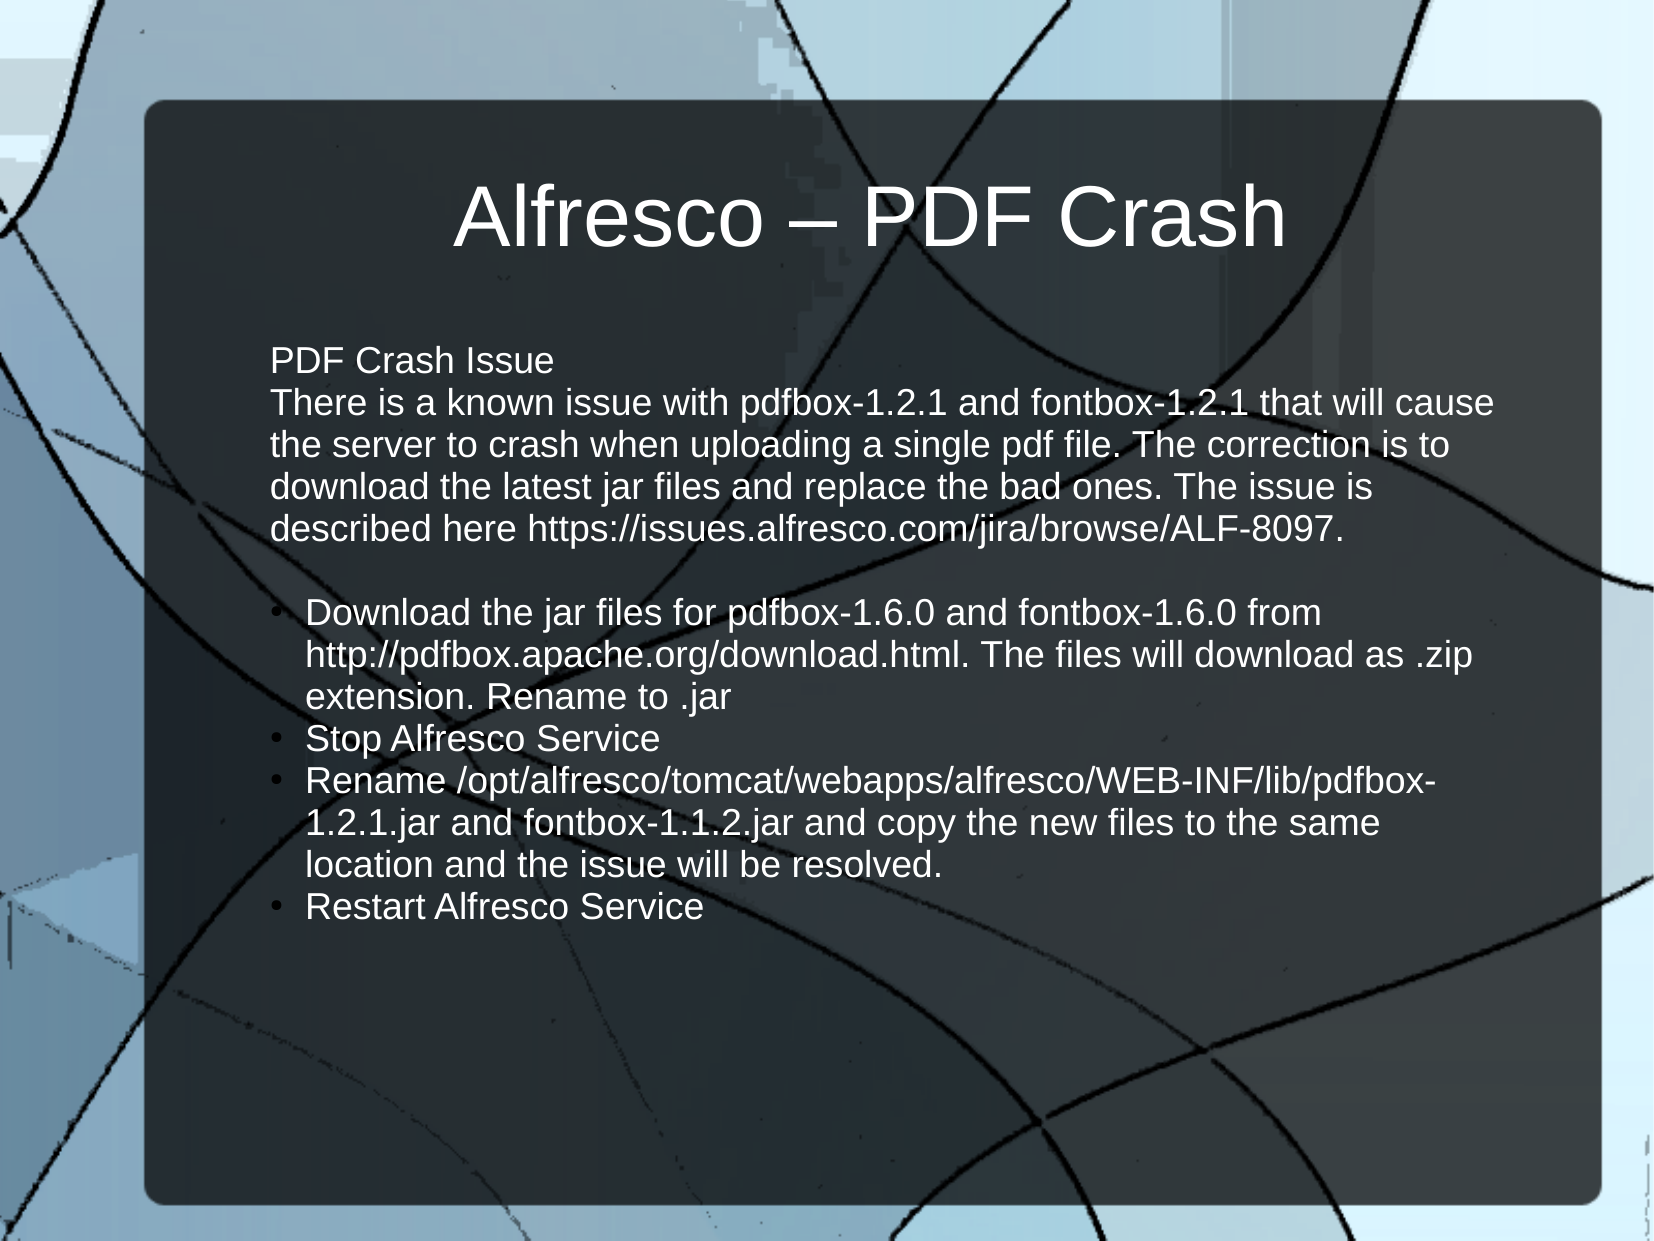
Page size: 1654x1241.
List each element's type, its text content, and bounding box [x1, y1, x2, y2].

picture [0, 0, 1654, 1241]
title Alfresco – PDF Crash [159, 108, 1583, 325]
text_box PDF Crash Issue There is a known issue with pdfbox-1.2.1 and fontbox-1.2.1 that will cause the server to crash when uploading a single pdf file. The correction is to download the latest jar files and replace the bad ones. The issue is described here https://issues.alfresco.com/jira/browse/ALF-8097. Download the jar files for pdfbox-1.6.0 and fontbox-1.6.0 from http://pdfbox.apache.org/download.html. The files will download as .zip extension. Rename to .jar Stop Alfresco Service Rename /opt/alfresco/tomcat/webapps/alfresco/WEB-INF/lib/pdfbox-1.2.1.jar and fontbox-1.1.2.jar and copy the new files to the same location and the issue will be resolved. Restart Alfresco Service [255, 332, 1516, 936]
